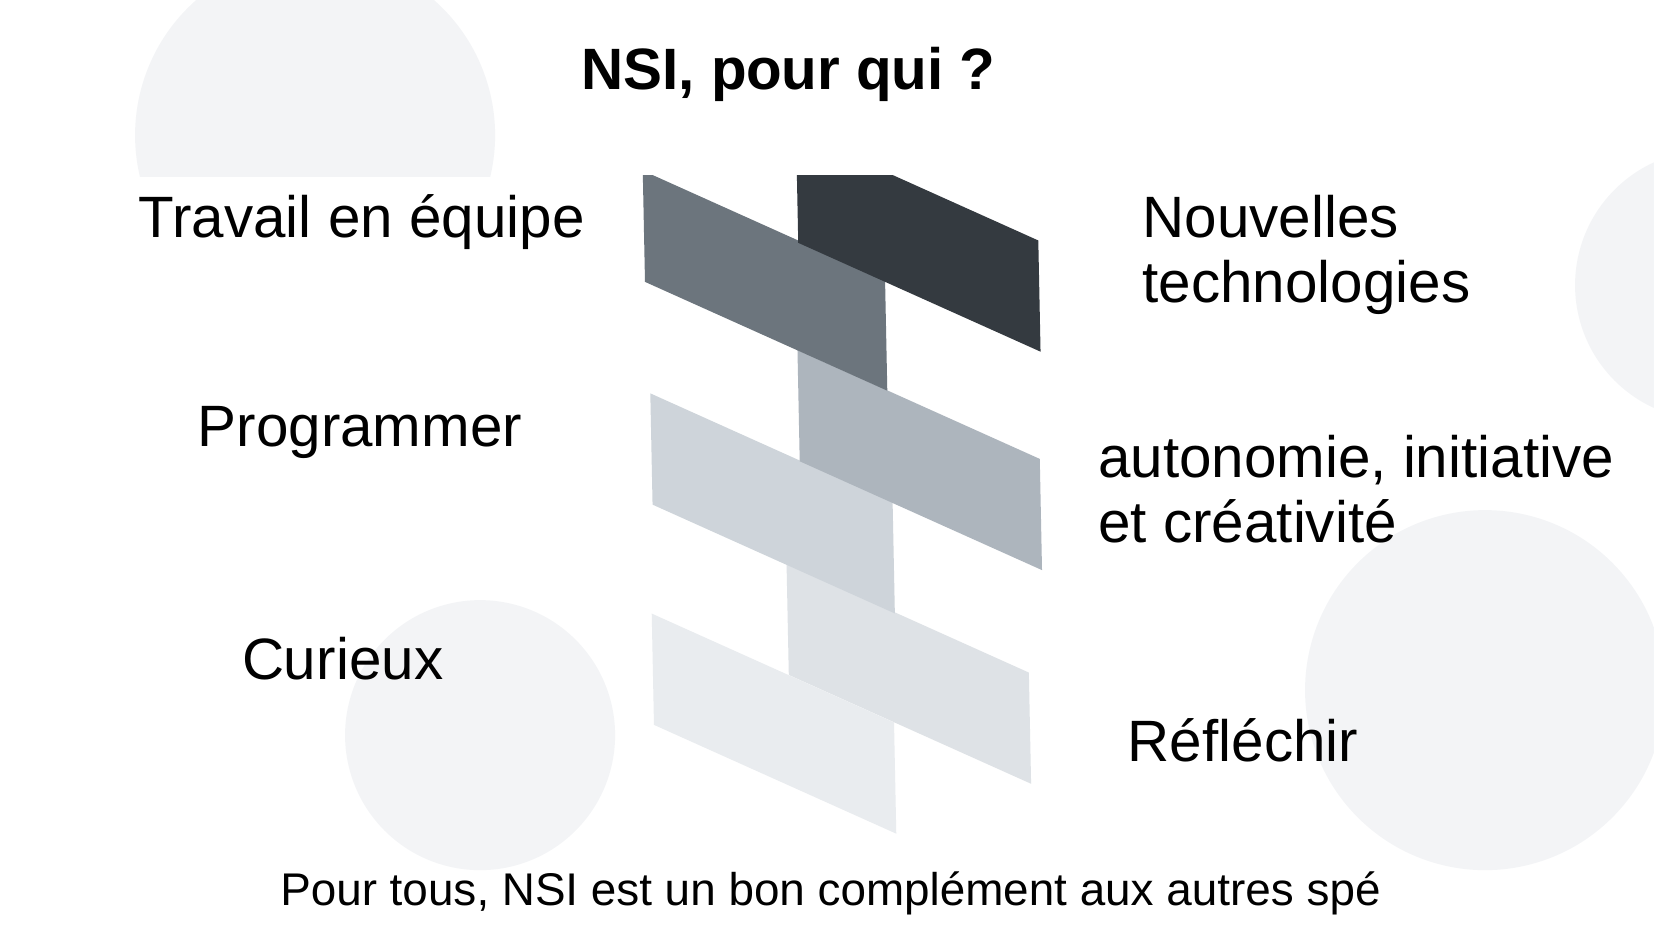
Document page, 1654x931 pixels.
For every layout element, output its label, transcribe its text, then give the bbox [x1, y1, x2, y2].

text_box Nouvelles technologies [1092, 177, 1506, 325]
text_box Travail en équipe [88, 177, 621, 323]
text_box Pour tous, NSI est un bon complément aux autres spé [265, 856, 1416, 931]
text_box autonomie, initiative et créativité [1062, 424, 1625, 556]
text_box Curieux [206, 626, 768, 739]
text_box Réfléchir [1092, 708, 1654, 821]
text_box Programmer [147, 386, 562, 473]
text_box NSI, pour qui ? [531, 29, 1063, 175]
